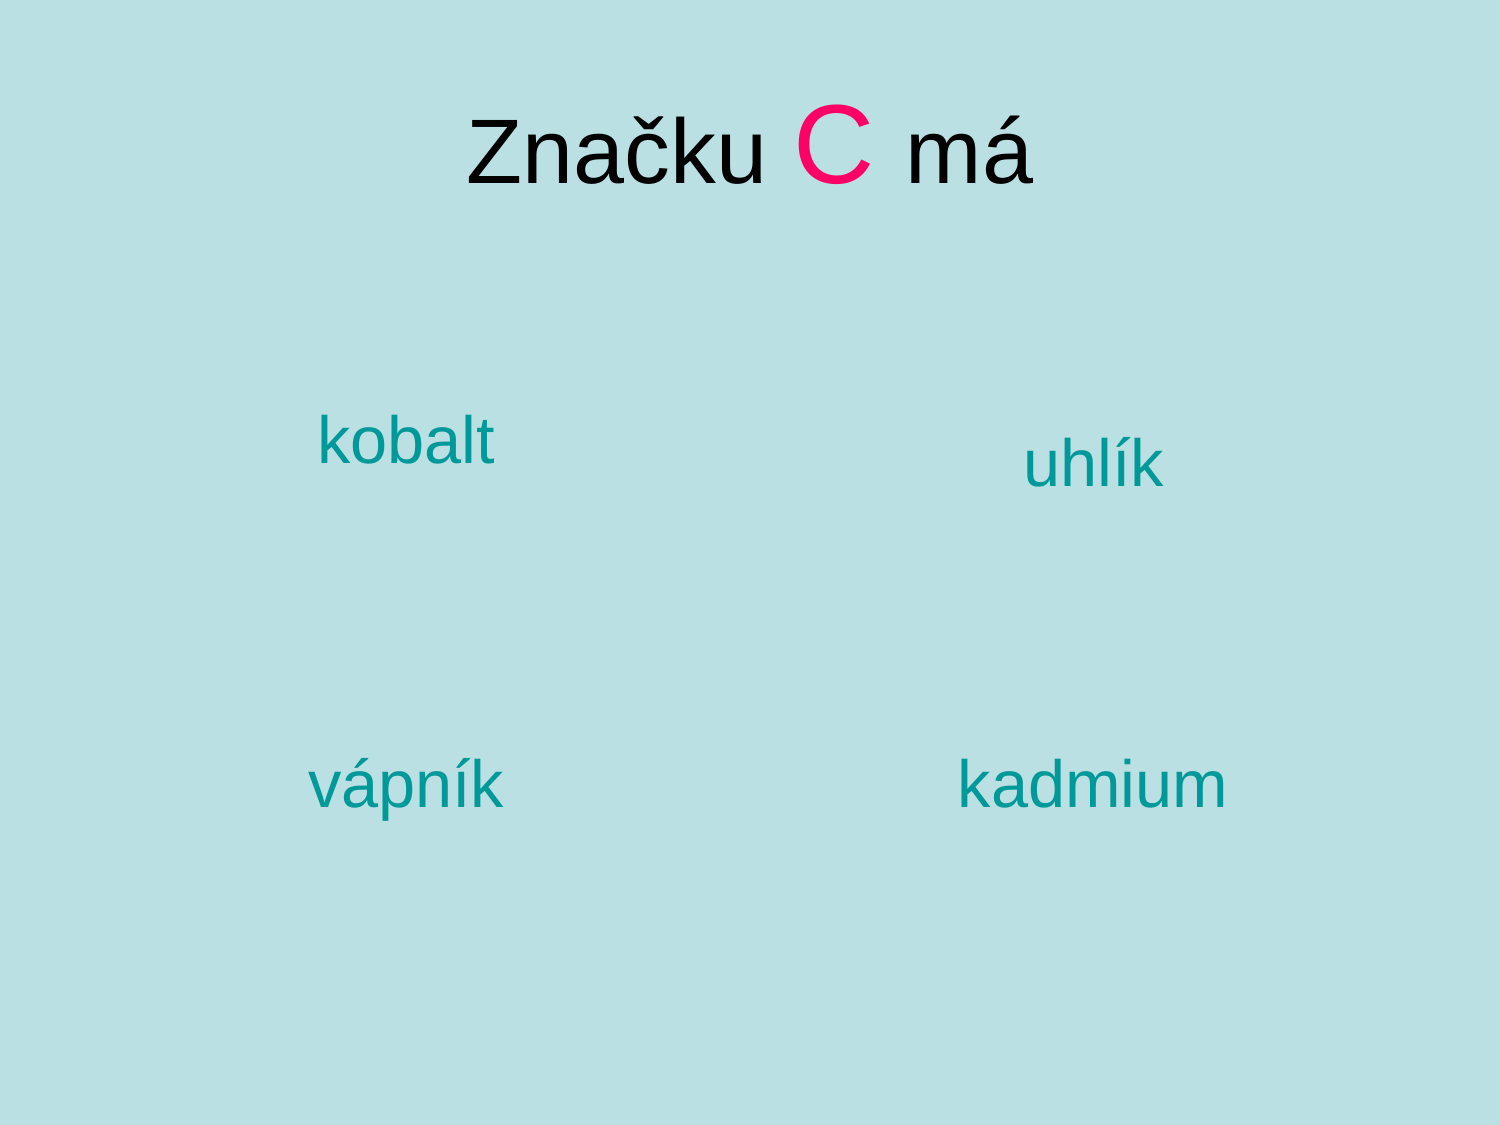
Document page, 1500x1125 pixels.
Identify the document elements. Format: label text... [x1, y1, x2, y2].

table_header vápník [75, 646, 737, 1005]
table_header kadmium [763, 646, 1423, 1005]
table_header kobalt [75, 262, 737, 621]
table_header uhlík [763, 262, 1425, 621]
title Značku C má [75, 45, 1426, 233]
